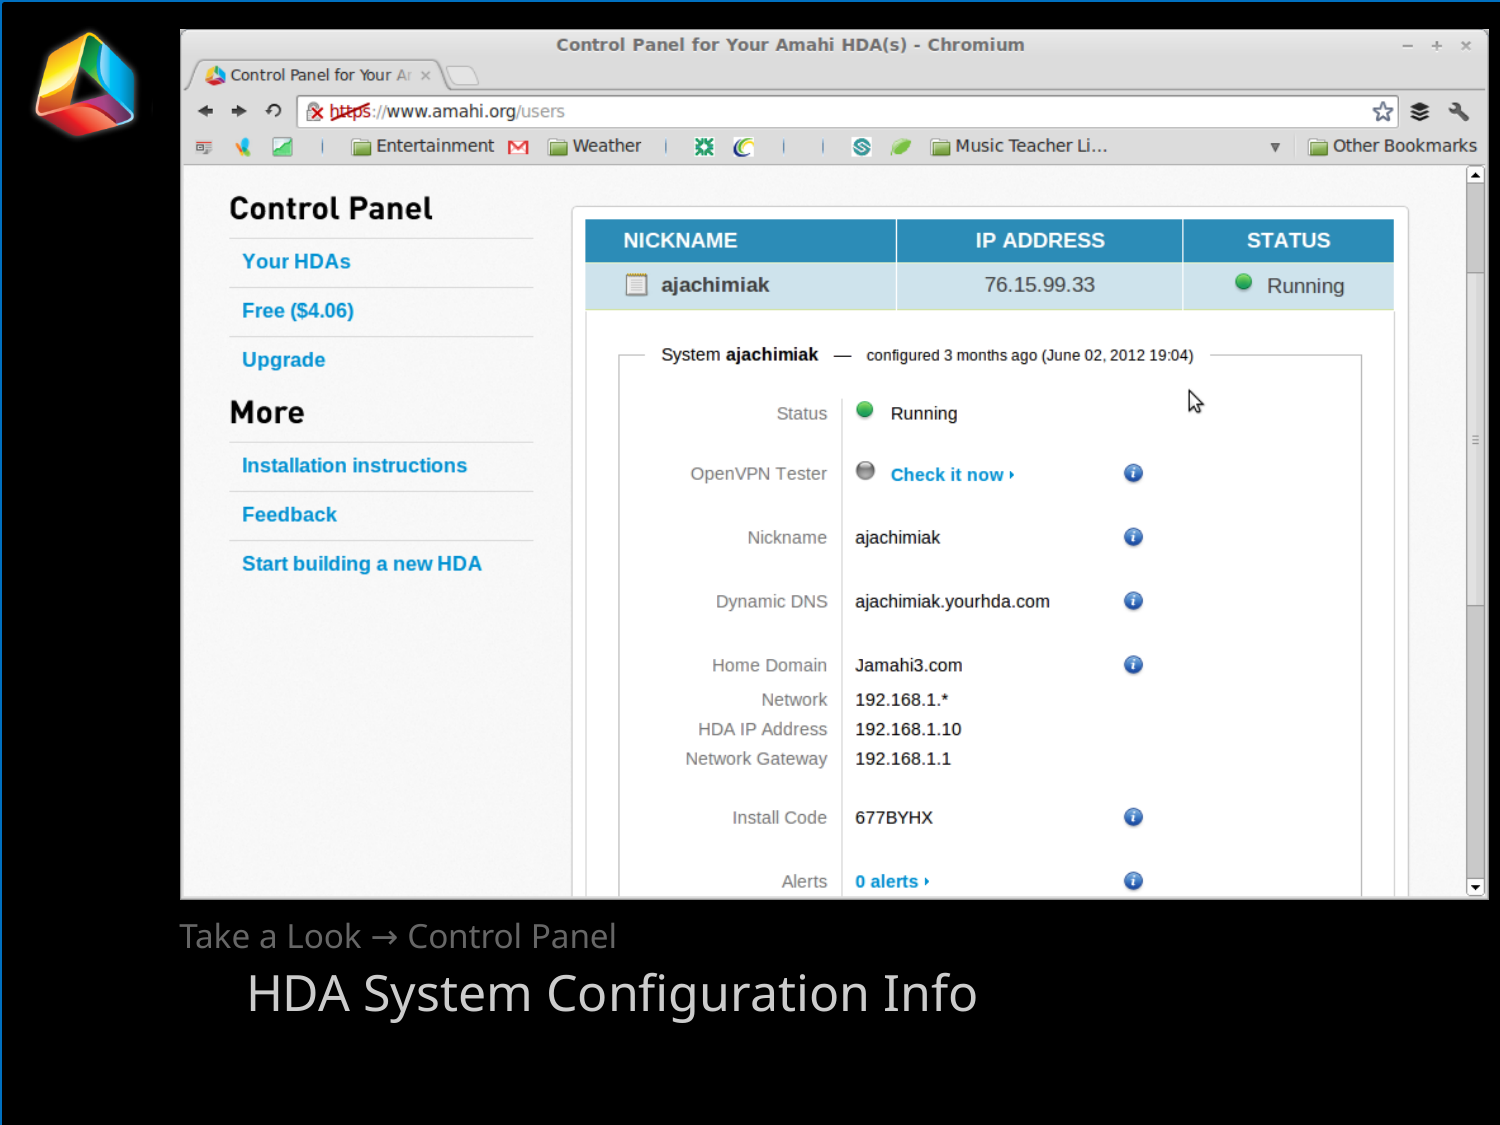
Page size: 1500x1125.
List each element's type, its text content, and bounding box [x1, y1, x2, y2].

picture [180, 29, 1489, 901]
text_box [0, 0, 1500, 1125]
text_box Take a Look → Control Panel HDA System Configuration Info [156, 905, 1207, 1061]
picture [9, 26, 153, 158]
